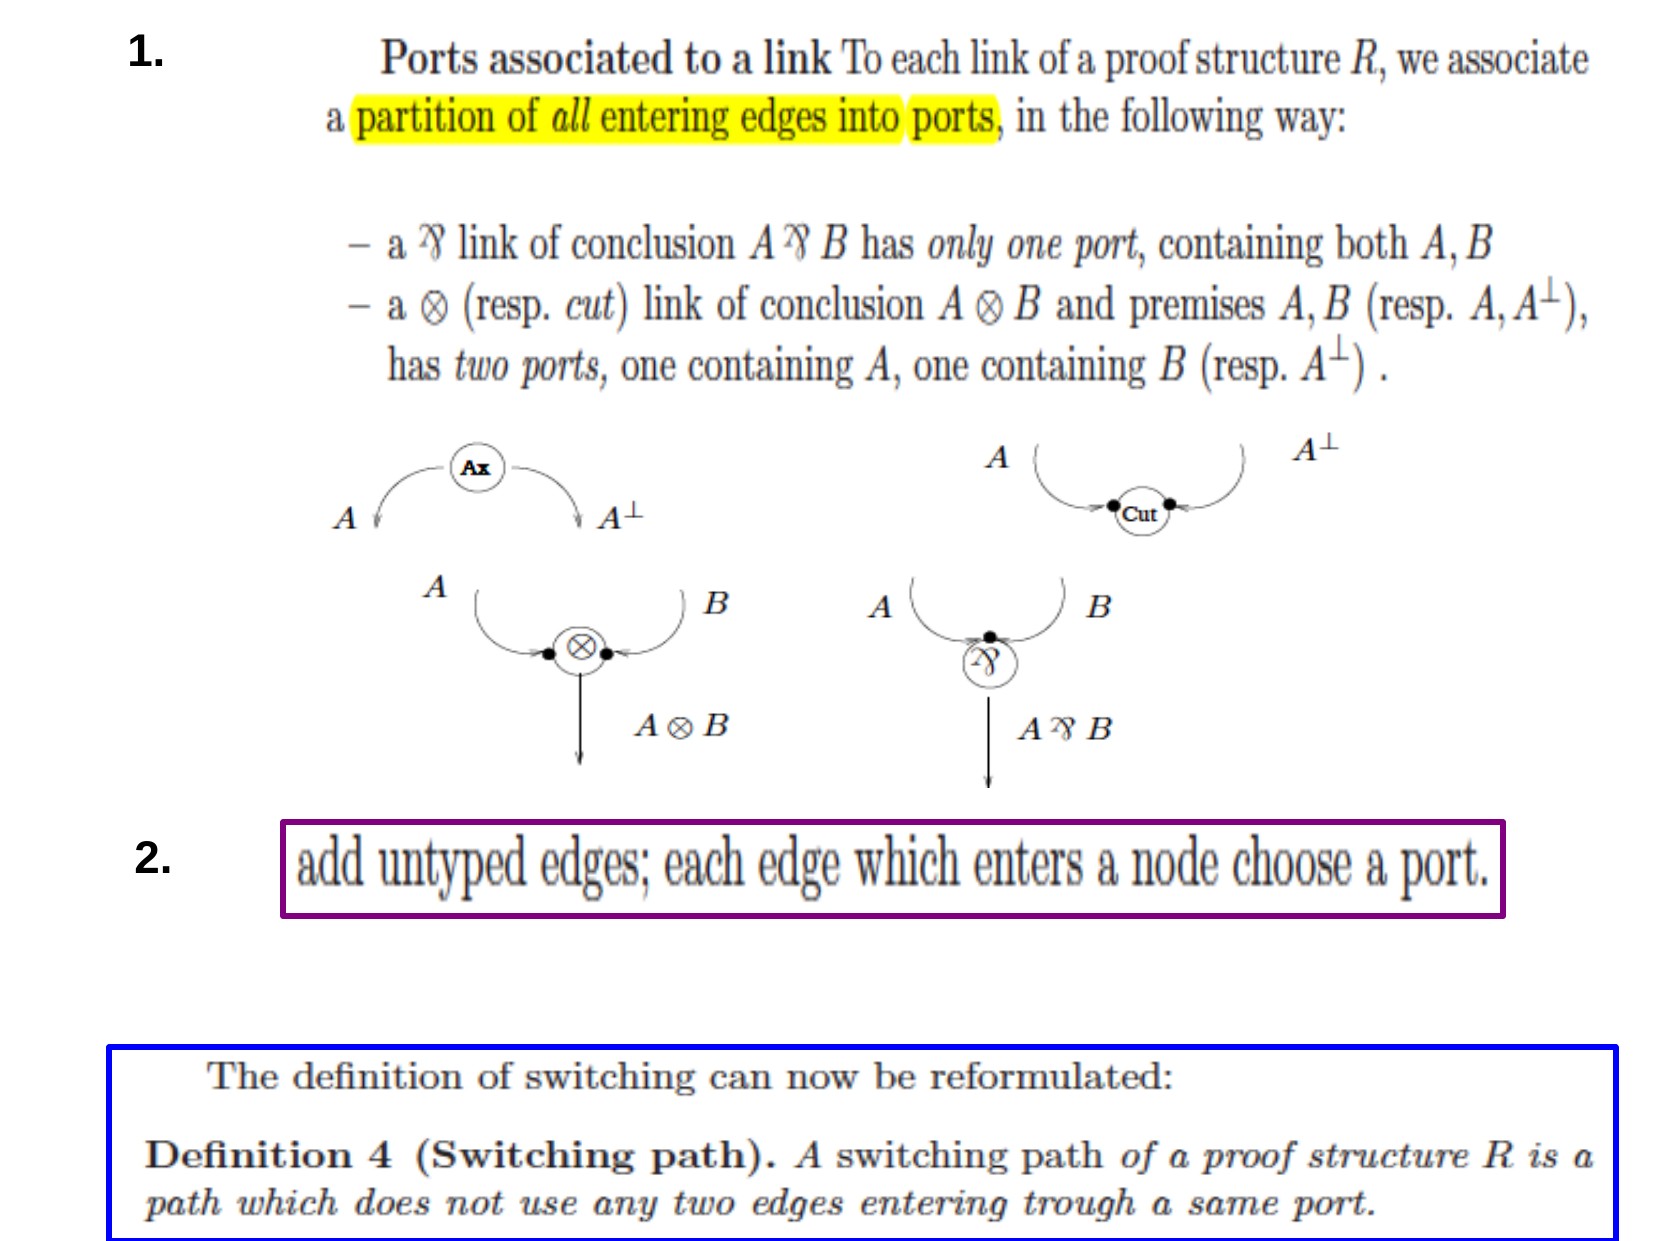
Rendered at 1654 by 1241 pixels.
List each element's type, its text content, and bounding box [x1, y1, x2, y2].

picture [112, 1050, 1613, 1238]
picture [286, 825, 1501, 914]
text_box 1. [112, 17, 181, 113]
picture [300, 37, 1613, 413]
picture [270, 420, 1388, 788]
text_box 2. [119, 825, 188, 892]
